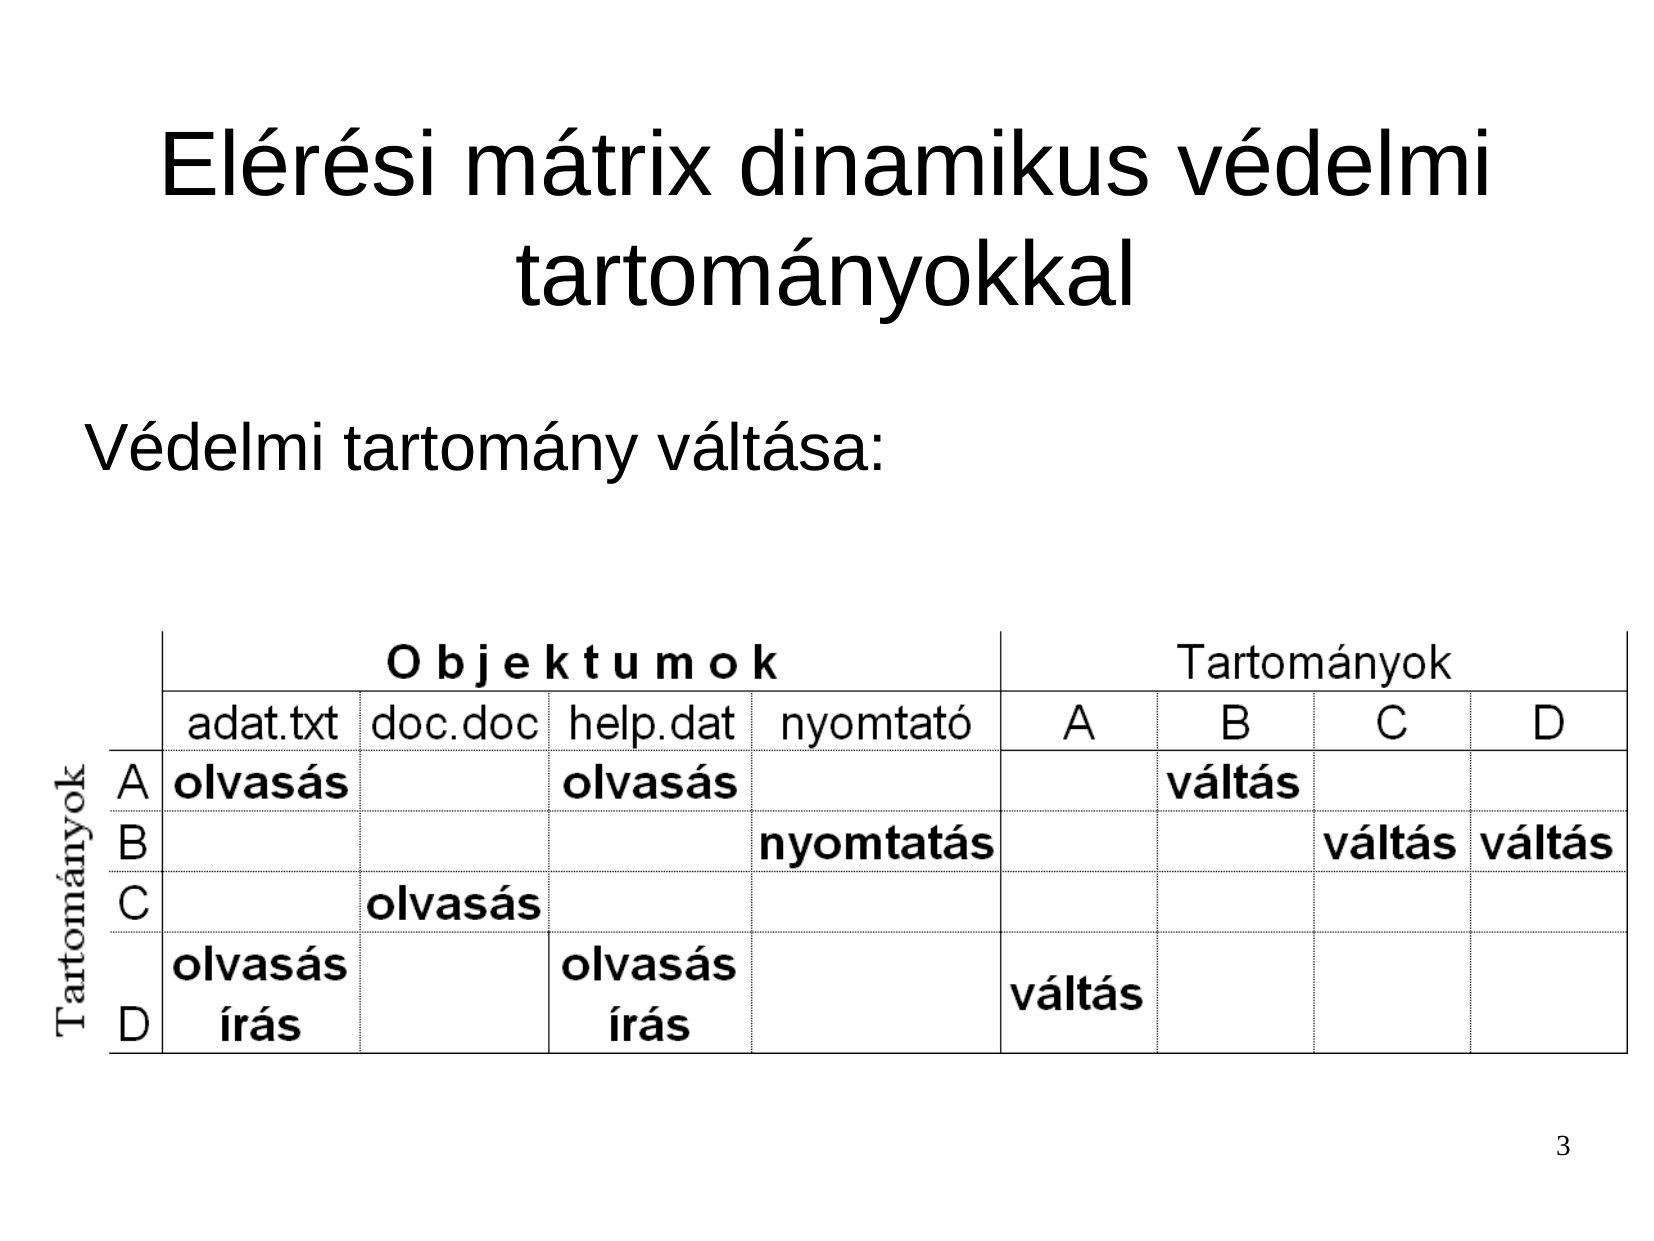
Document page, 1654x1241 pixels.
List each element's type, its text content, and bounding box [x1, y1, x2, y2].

text_box Védelmi tartomány váltása: [46, 396, 1253, 492]
chart [34, 750, 107, 1052]
title Elérési mátrix dinamikus védelmi tartományokkal [124, 110, 1530, 317]
picture [108, 630, 1628, 1054]
